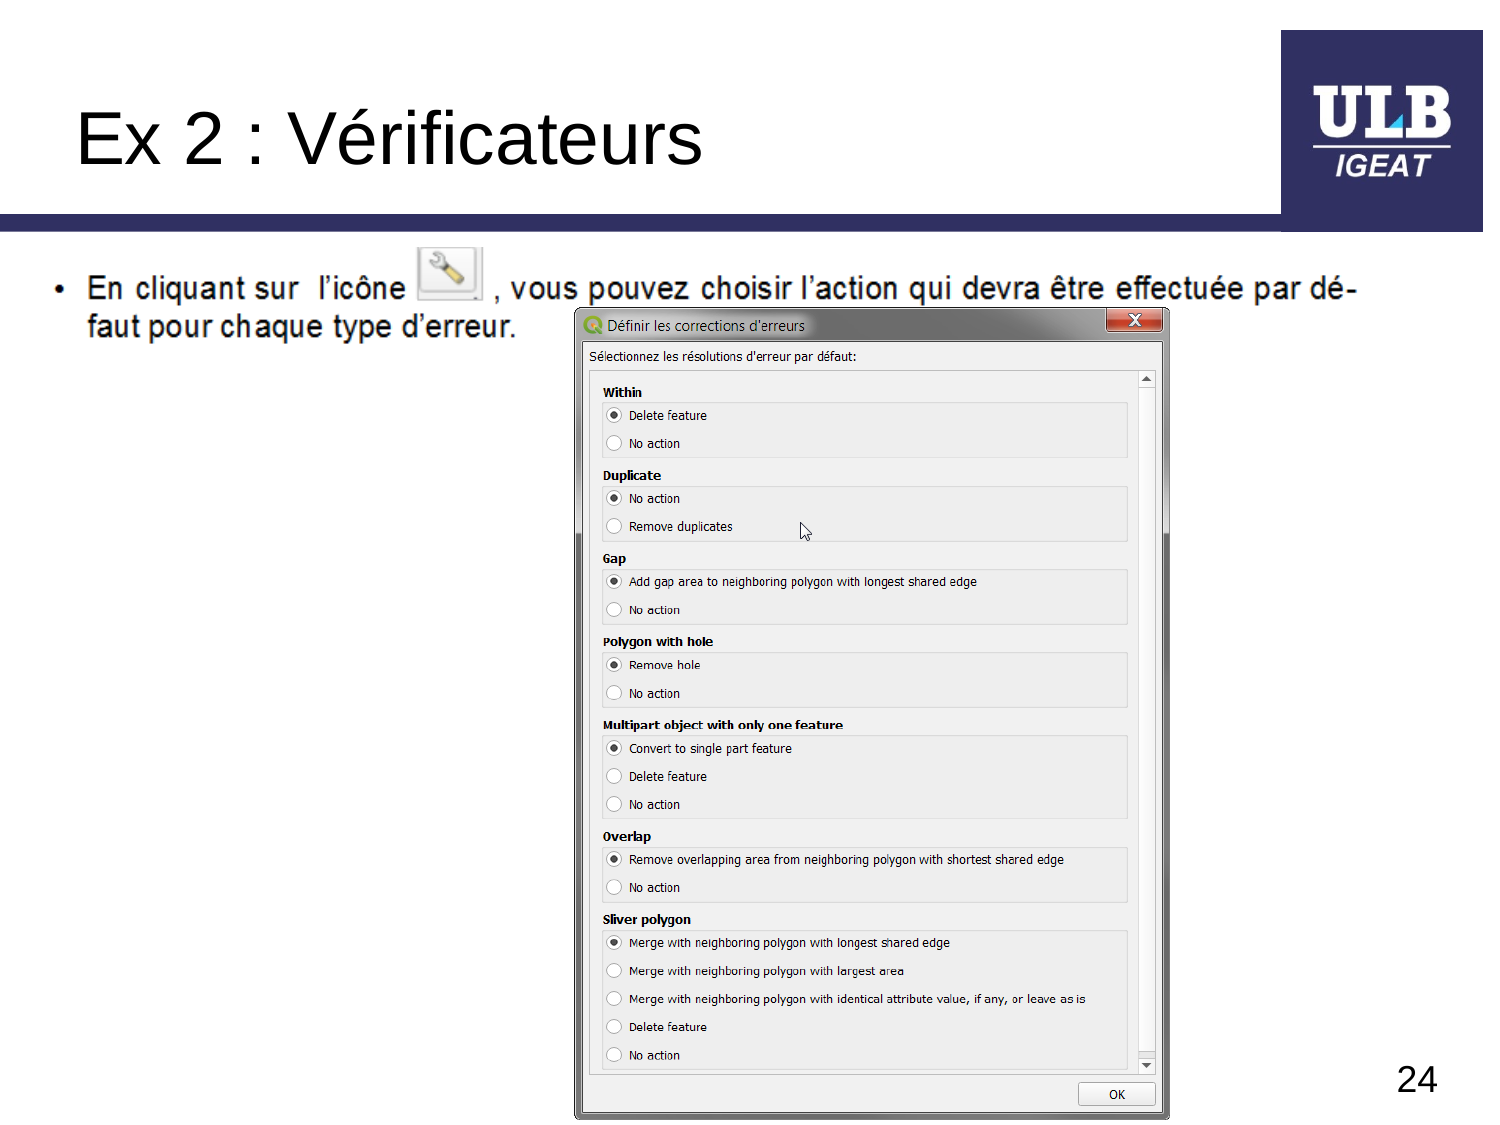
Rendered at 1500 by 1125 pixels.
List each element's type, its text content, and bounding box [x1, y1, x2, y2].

picture [23, 247, 1415, 1120]
title Ex 2 : Vérificateurs [75, 44, 1425, 233]
picture [1281, 30, 1483, 232]
